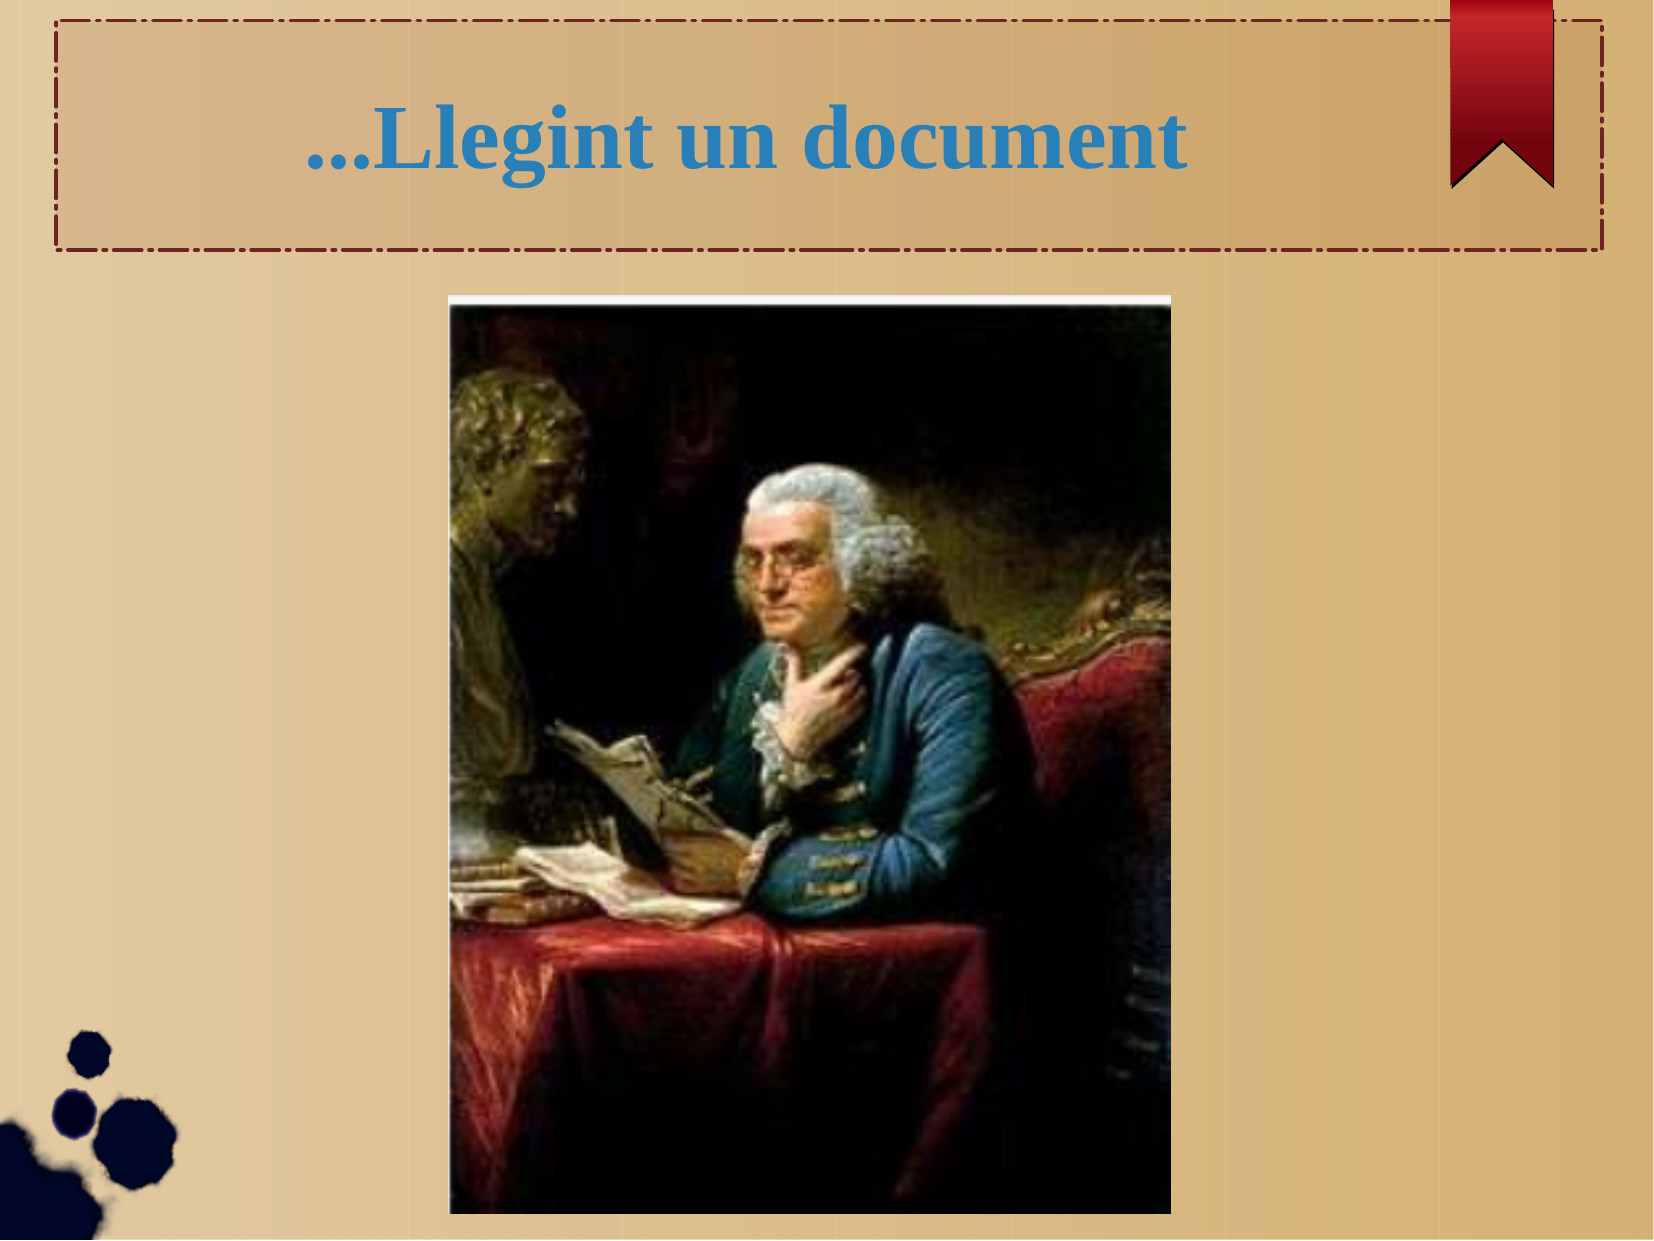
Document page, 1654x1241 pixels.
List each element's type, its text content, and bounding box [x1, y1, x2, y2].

title ...Llegint un document [82, 47, 1412, 229]
picture [448, 295, 1171, 1215]
